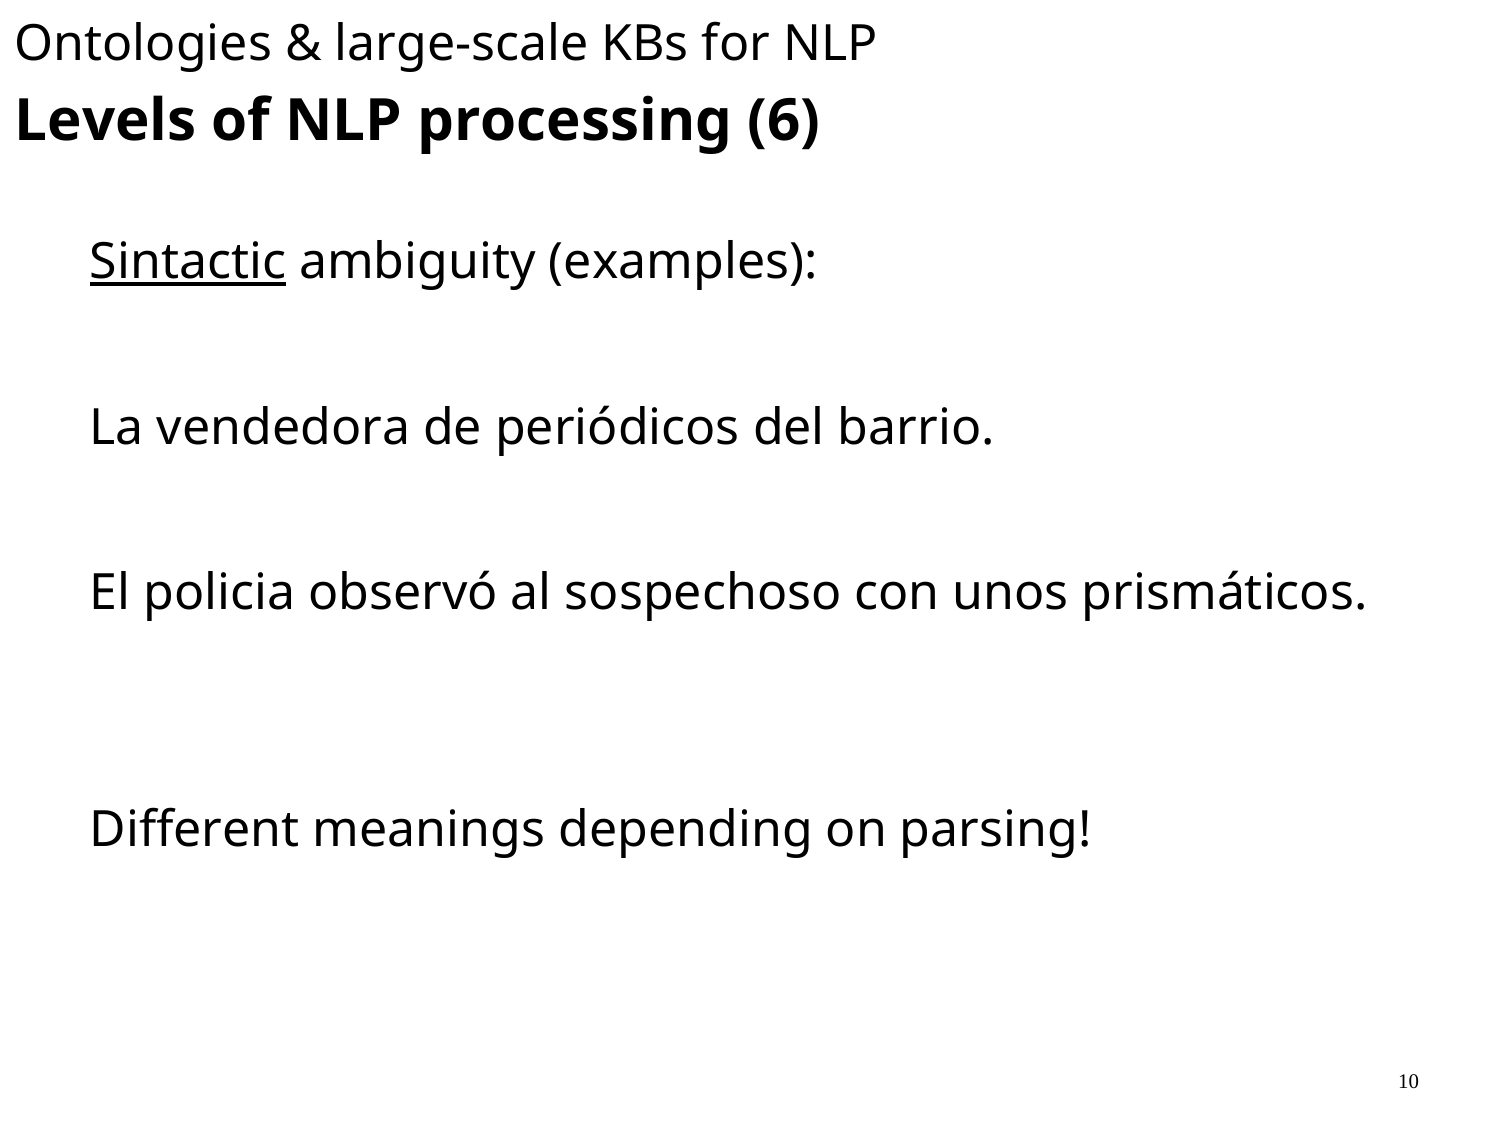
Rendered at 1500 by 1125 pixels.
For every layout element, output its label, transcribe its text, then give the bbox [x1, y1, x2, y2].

title Ontologies & large-scale KBs for NLP Levels of NLP processing (6) [0, 0, 1500, 157]
list Sintactic ambiguity (examples): La vendedora de periódicos del barrio. El policia observó al sospechoso con unos prismáticos. Different meanings depending on parsing! [75, 217, 1480, 1001]
